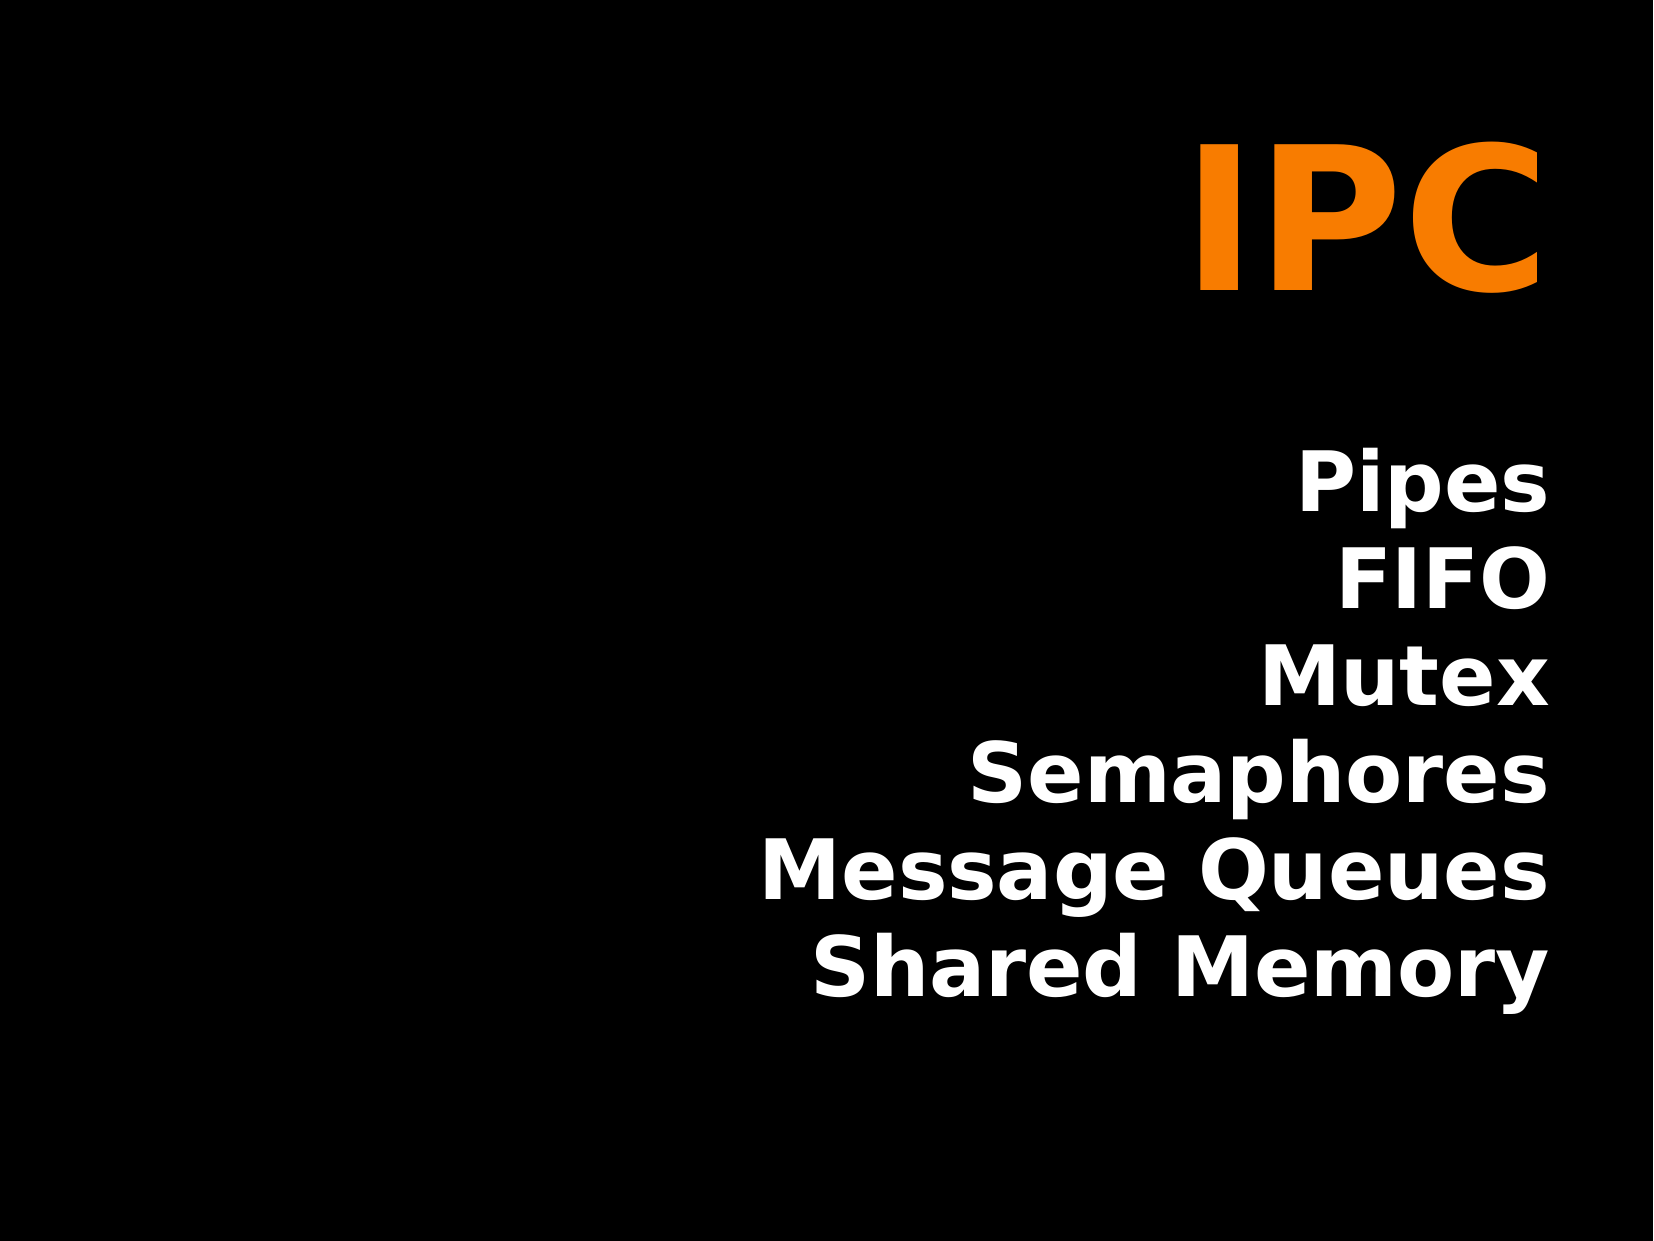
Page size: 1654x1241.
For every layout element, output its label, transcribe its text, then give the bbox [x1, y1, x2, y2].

text_box IPC Pipes FIFO Mutex Semaphores Message Queues Shared Memory [88, 97, 1565, 1025]
